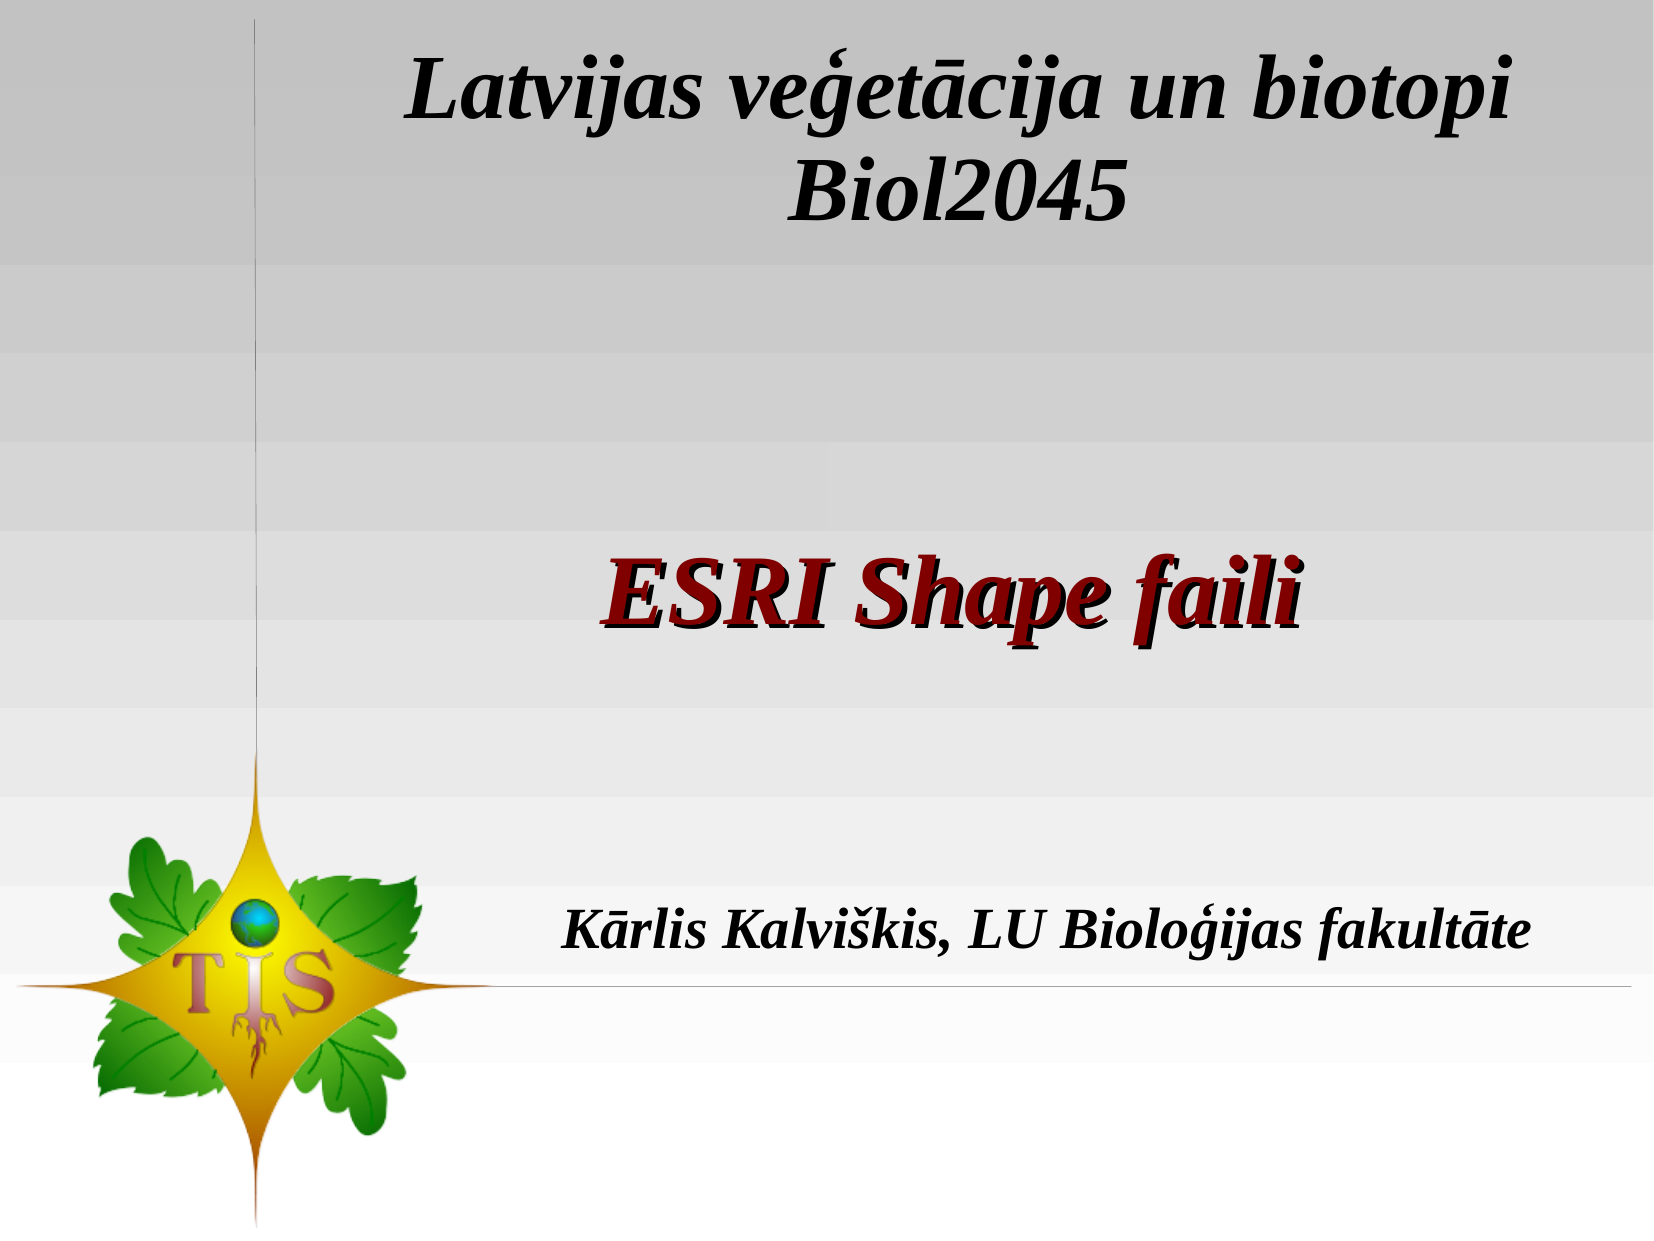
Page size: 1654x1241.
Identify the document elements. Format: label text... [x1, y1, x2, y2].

title ESRI Shape faili [295, 332, 1607, 849]
picture [0, 0, 1654, 1241]
